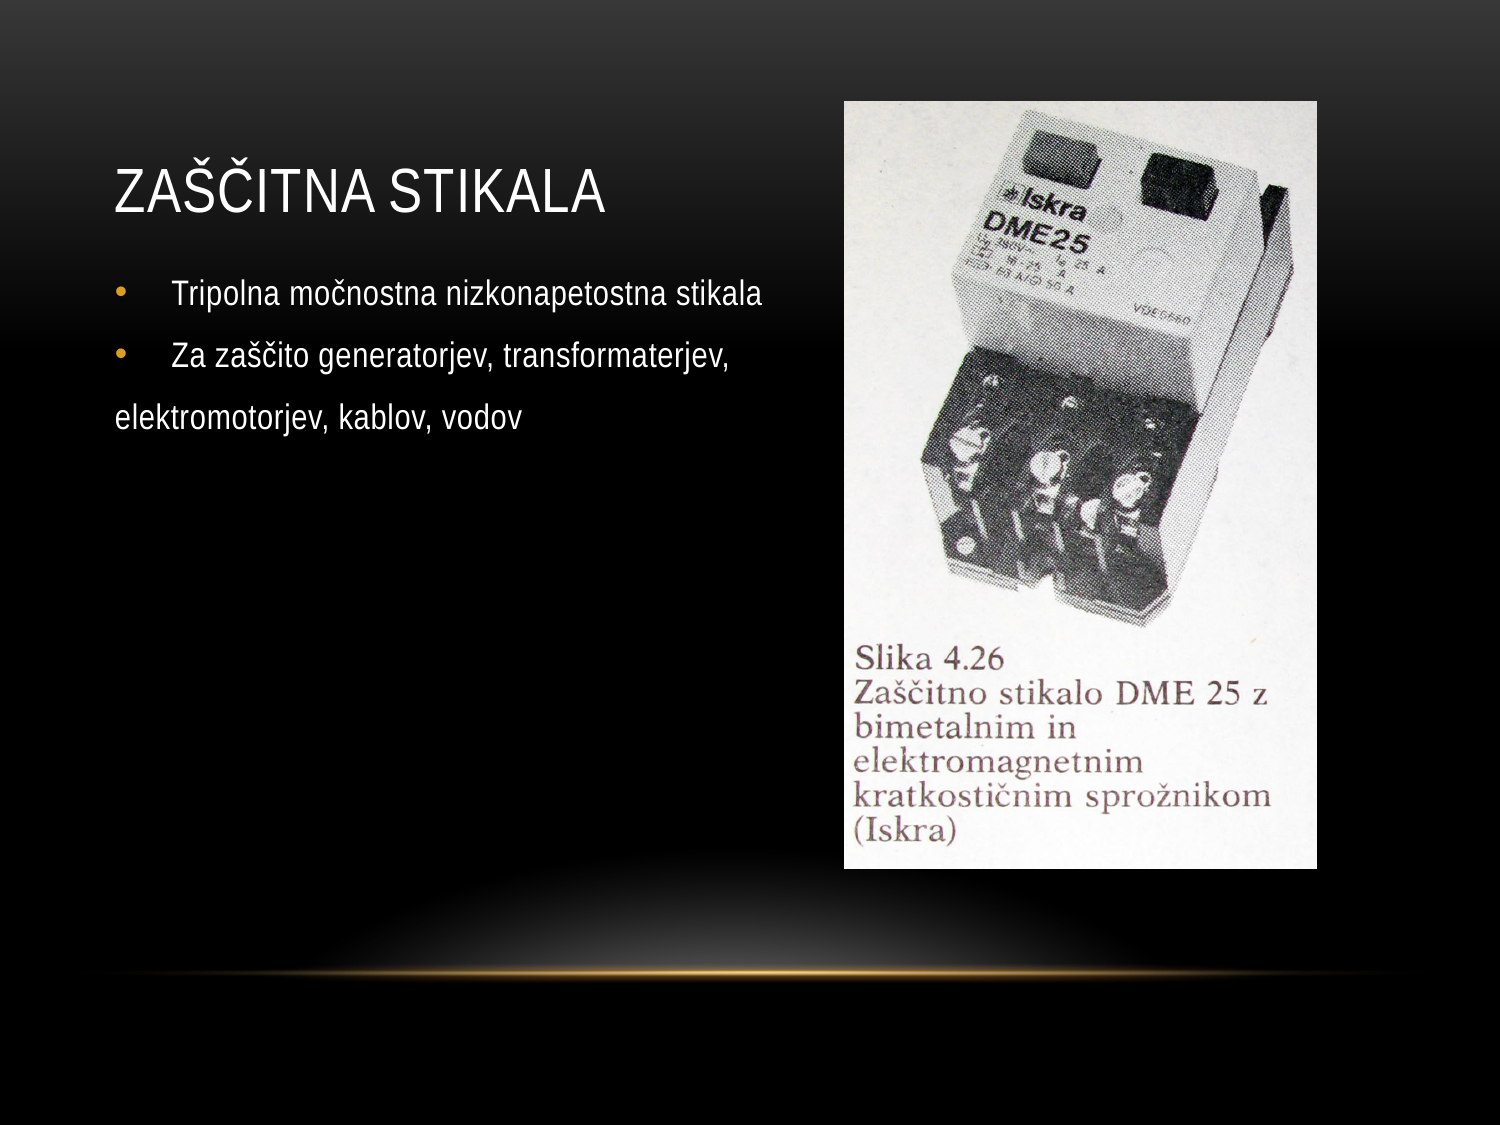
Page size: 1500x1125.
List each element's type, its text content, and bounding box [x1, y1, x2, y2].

title Zaščitna stikala [99, 45, 1400, 233]
picture [0, 0, 1500, 1125]
list Tripolna močnostna nizkonapetostna stikala Za zaščito generatorjev, transformaterjev, elektromotorjev, kablov, vodov [99, 262, 1400, 938]
